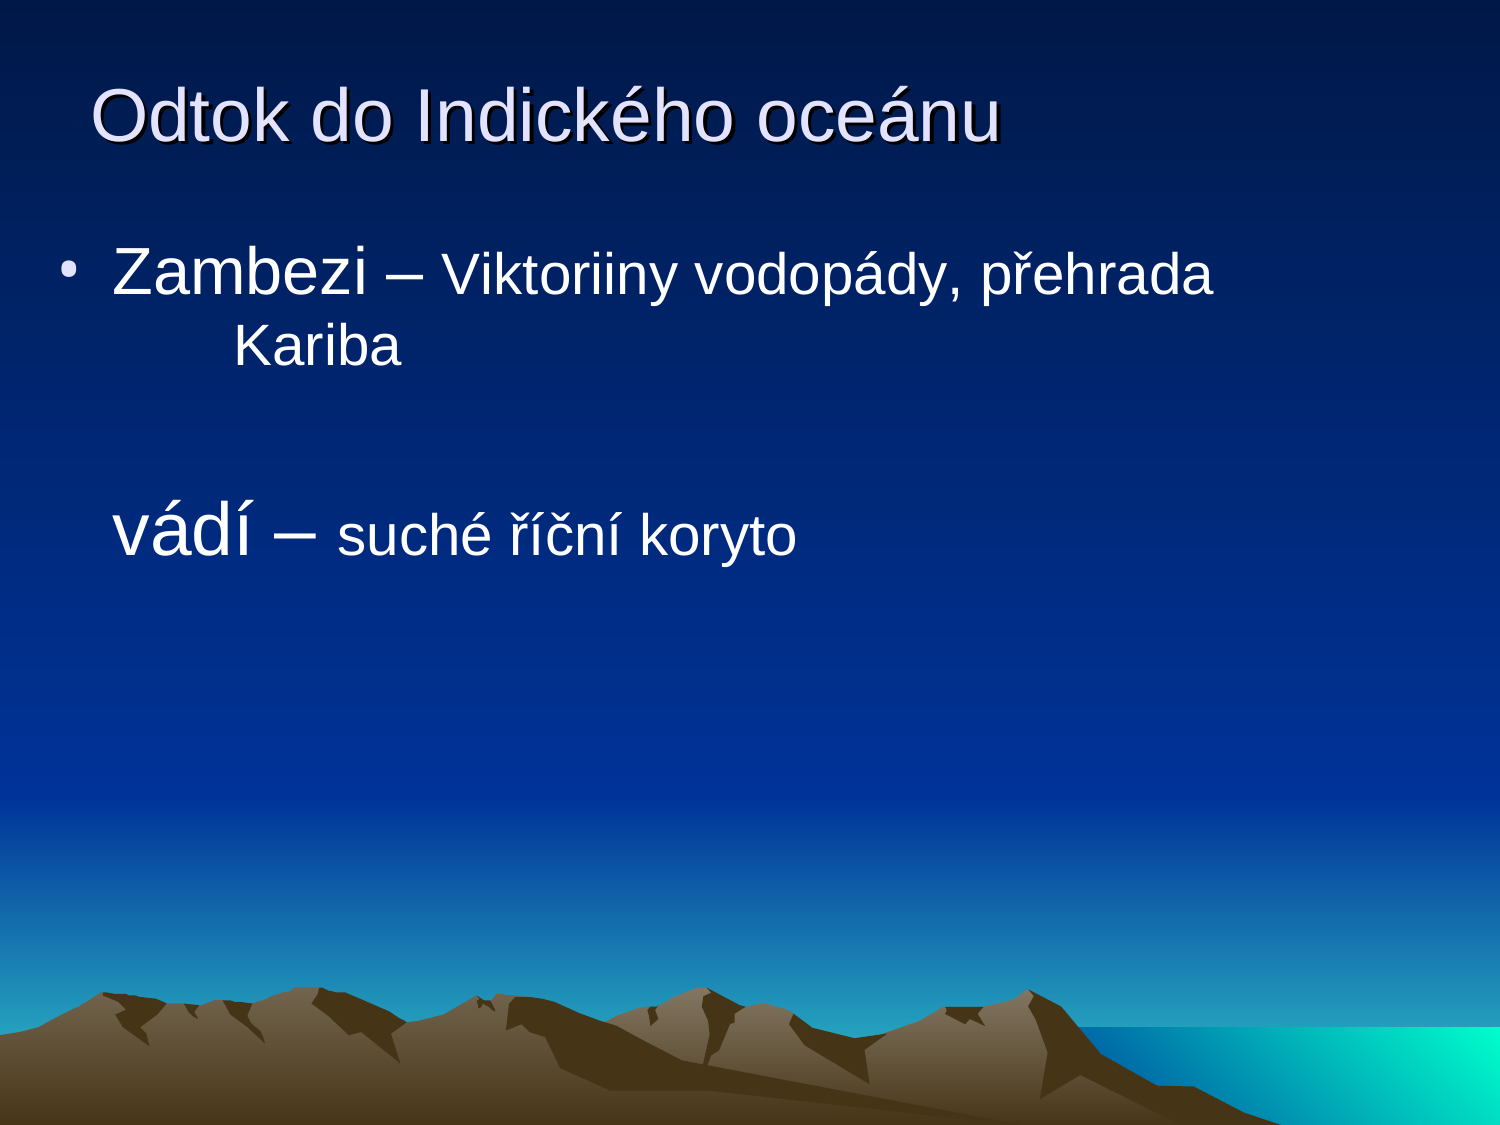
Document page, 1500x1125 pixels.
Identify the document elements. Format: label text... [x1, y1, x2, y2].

title Odtok do Indického oceánu [75, 37, 1426, 185]
list Zambezi – Viktoriiny vodopády, přehrada Kariba vádí – suché říční koryto [41, 220, 1459, 1000]
